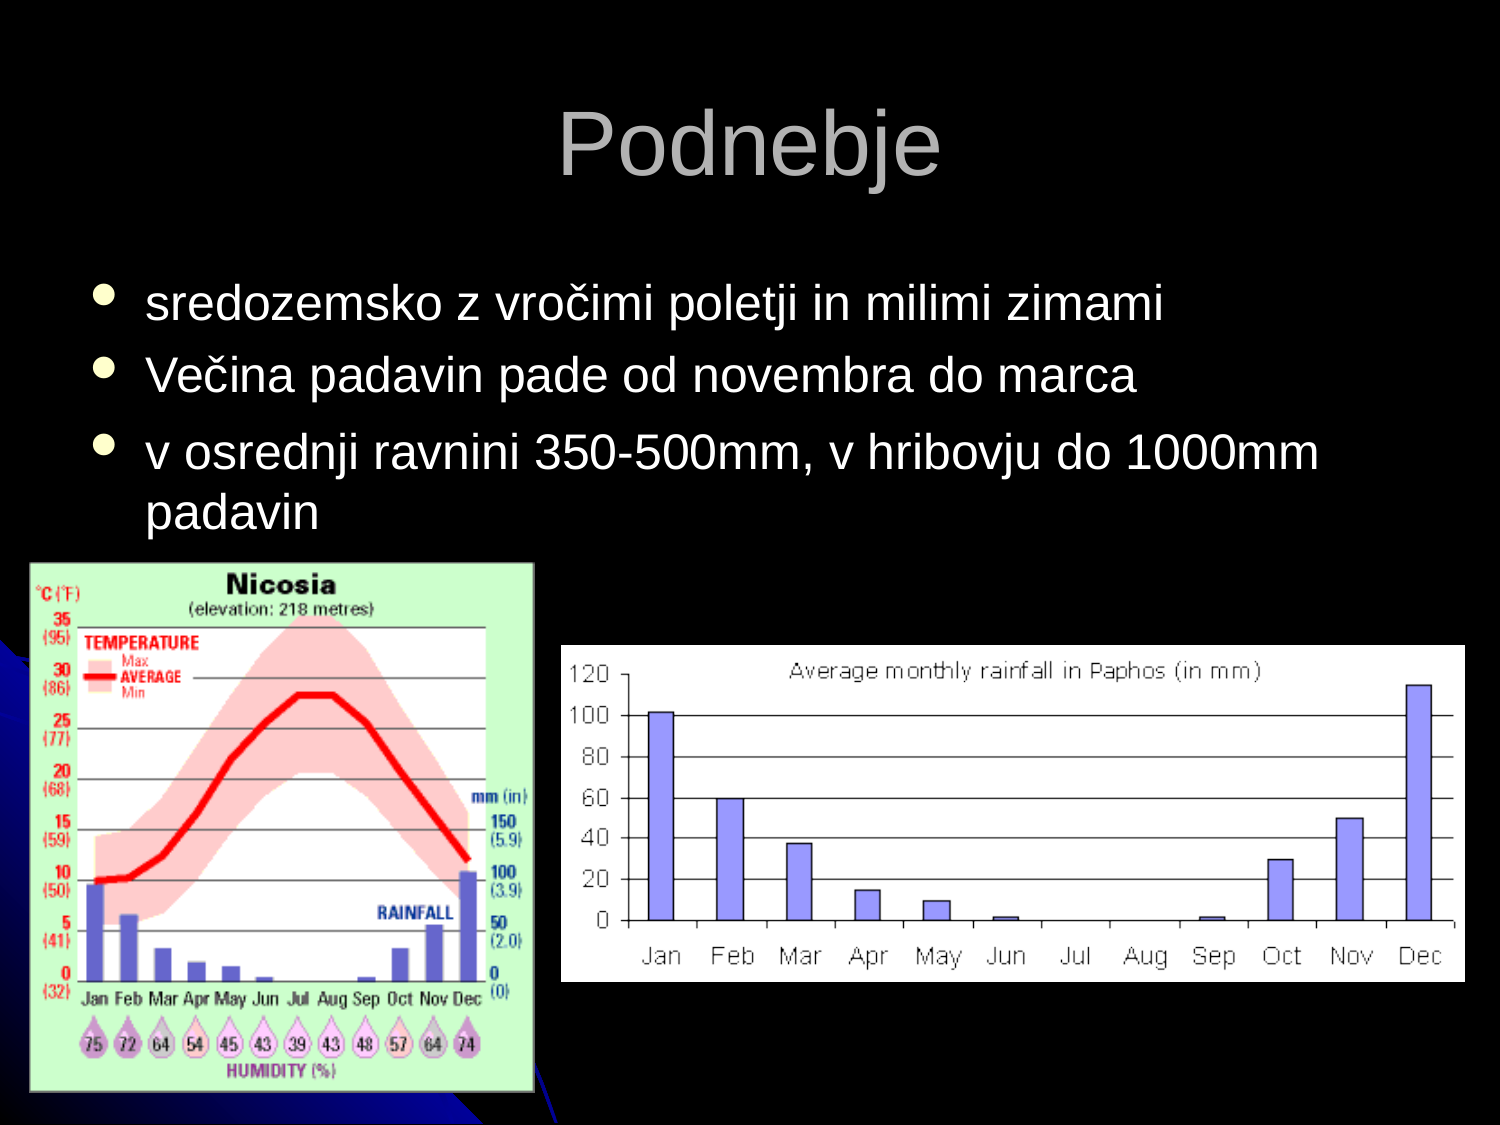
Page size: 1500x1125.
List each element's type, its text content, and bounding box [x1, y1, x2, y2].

title Podnebje [75, 37, 1425, 241]
list sredozemsko z vročimi poletji in milimi zimami Večina padavin pade od novembra do marca v osrednji ravnini 350-500mm, v hribovju do 1000mm padavin [75, 262, 1425, 916]
picture [560, 645, 1465, 983]
picture [29, 562, 535, 1093]
